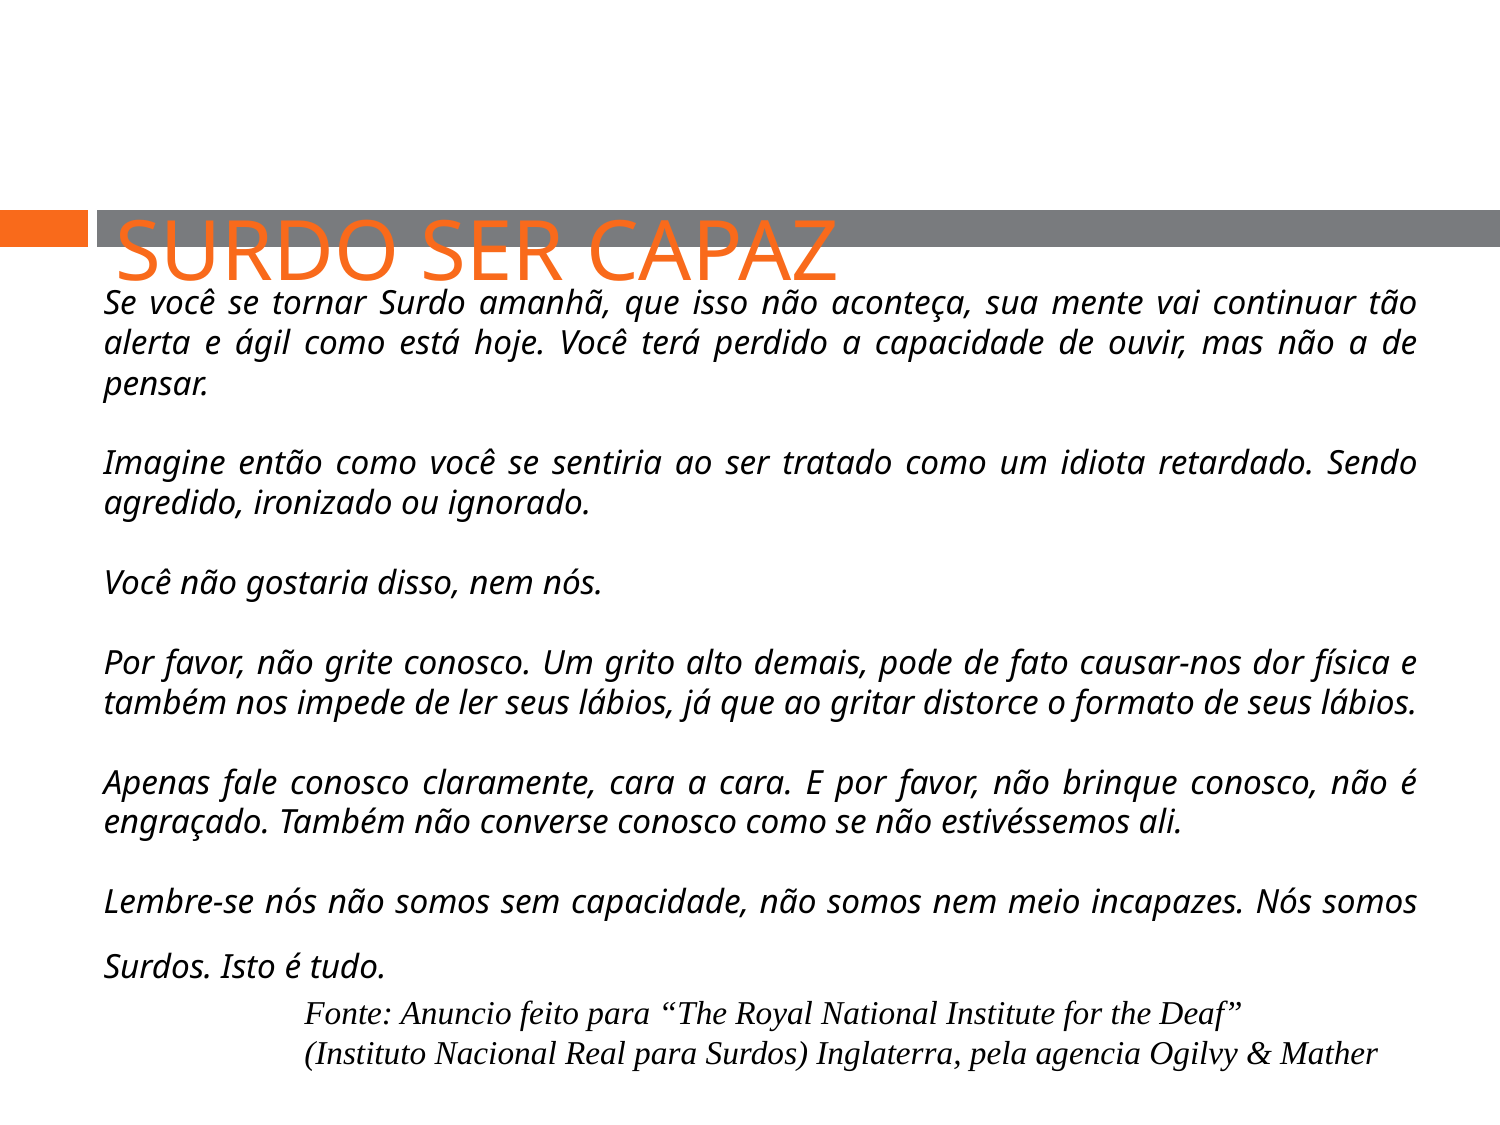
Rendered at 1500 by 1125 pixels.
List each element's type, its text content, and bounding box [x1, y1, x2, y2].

text_box Se você se tornar Surdo amanhã, que isso não aconteça, sua mente vai continuar tão alerta e ágil como está hoje. Você terá perdido a capacidade de ouvir, mas não a de pensar. Imagine então como você se sentiria ao ser tratado como um idiota retardado. Sendo agredido, ironizado ou ignorado. Você não gostaria disso, nem nós. Por favor, não grite conosco. Um grito alto demais, pode de fato causar-nos dor física e também nos impede de ler seus lábios, já que ao gritar distorce o formato de seus lábios. Apenas fale conosco claramente, cara a cara. E por favor, não brinque conosco, não é engraçado. Também não converse conosco como se não estivéssemos ali. Lembre-se nós não somos sem capacidade, não somos nem meio incapazes. Nós somos Surdos. Isto é tudo. [88, 54, 1436, 969]
text_box Fonte: Anuncio feito para “The Royal National Institute for the Deaf” (Instituto Nacional Real para Surdos) Inglaterra, pela agencia Ogilvy & Mather [289, 984, 1399, 1078]
